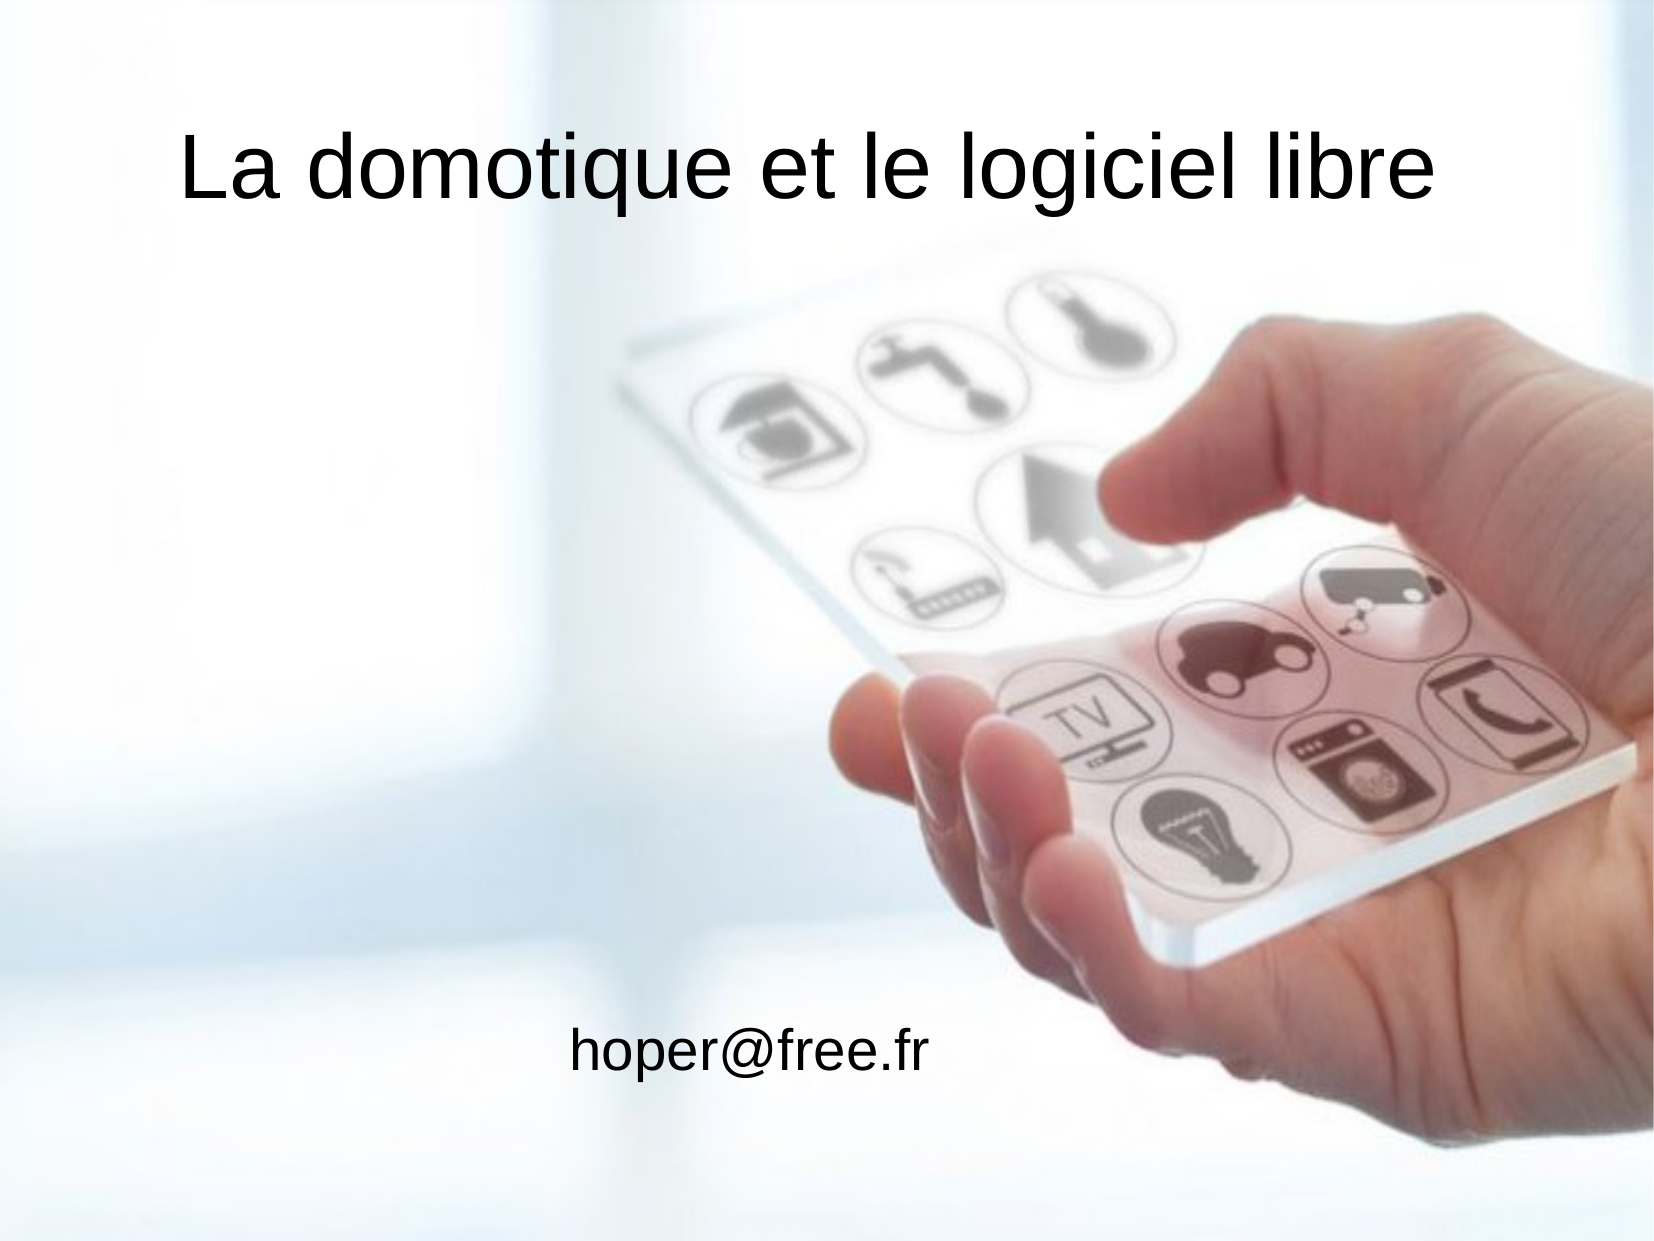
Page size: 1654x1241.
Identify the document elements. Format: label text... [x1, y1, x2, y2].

picture [0, 0, 1654, 1241]
title hoper@free.fr [23, 933, 1477, 1168]
title La domotique et le logiciel libre [82, 49, 1536, 284]
